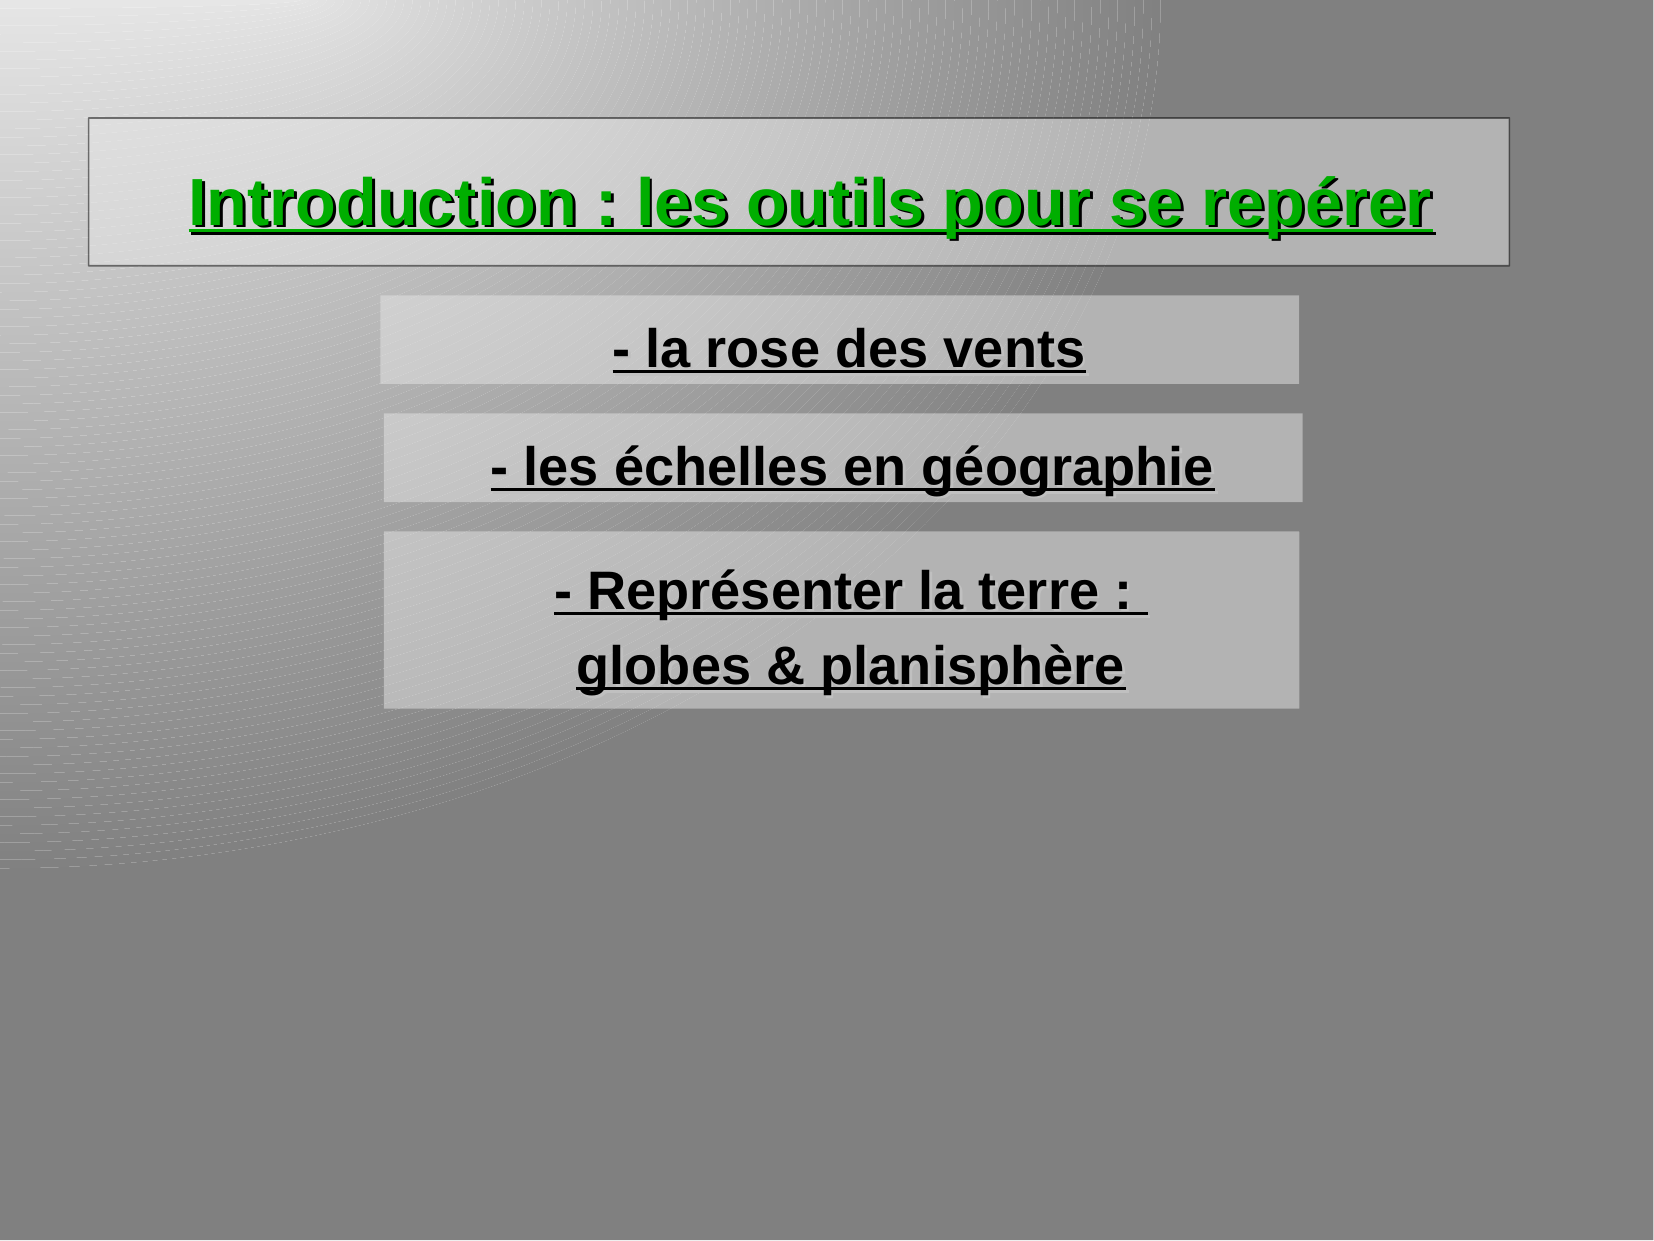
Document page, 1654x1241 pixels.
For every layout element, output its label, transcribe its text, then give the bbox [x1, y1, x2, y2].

text_box - les échelles en géographie [383, 413, 1303, 503]
text_box - la rose des vents [380, 295, 1300, 384]
text_box Introduction : les outils pour se repérer [88, 117, 1510, 266]
text_box - Représenter la terre : globes & planisphère [383, 531, 1300, 709]
